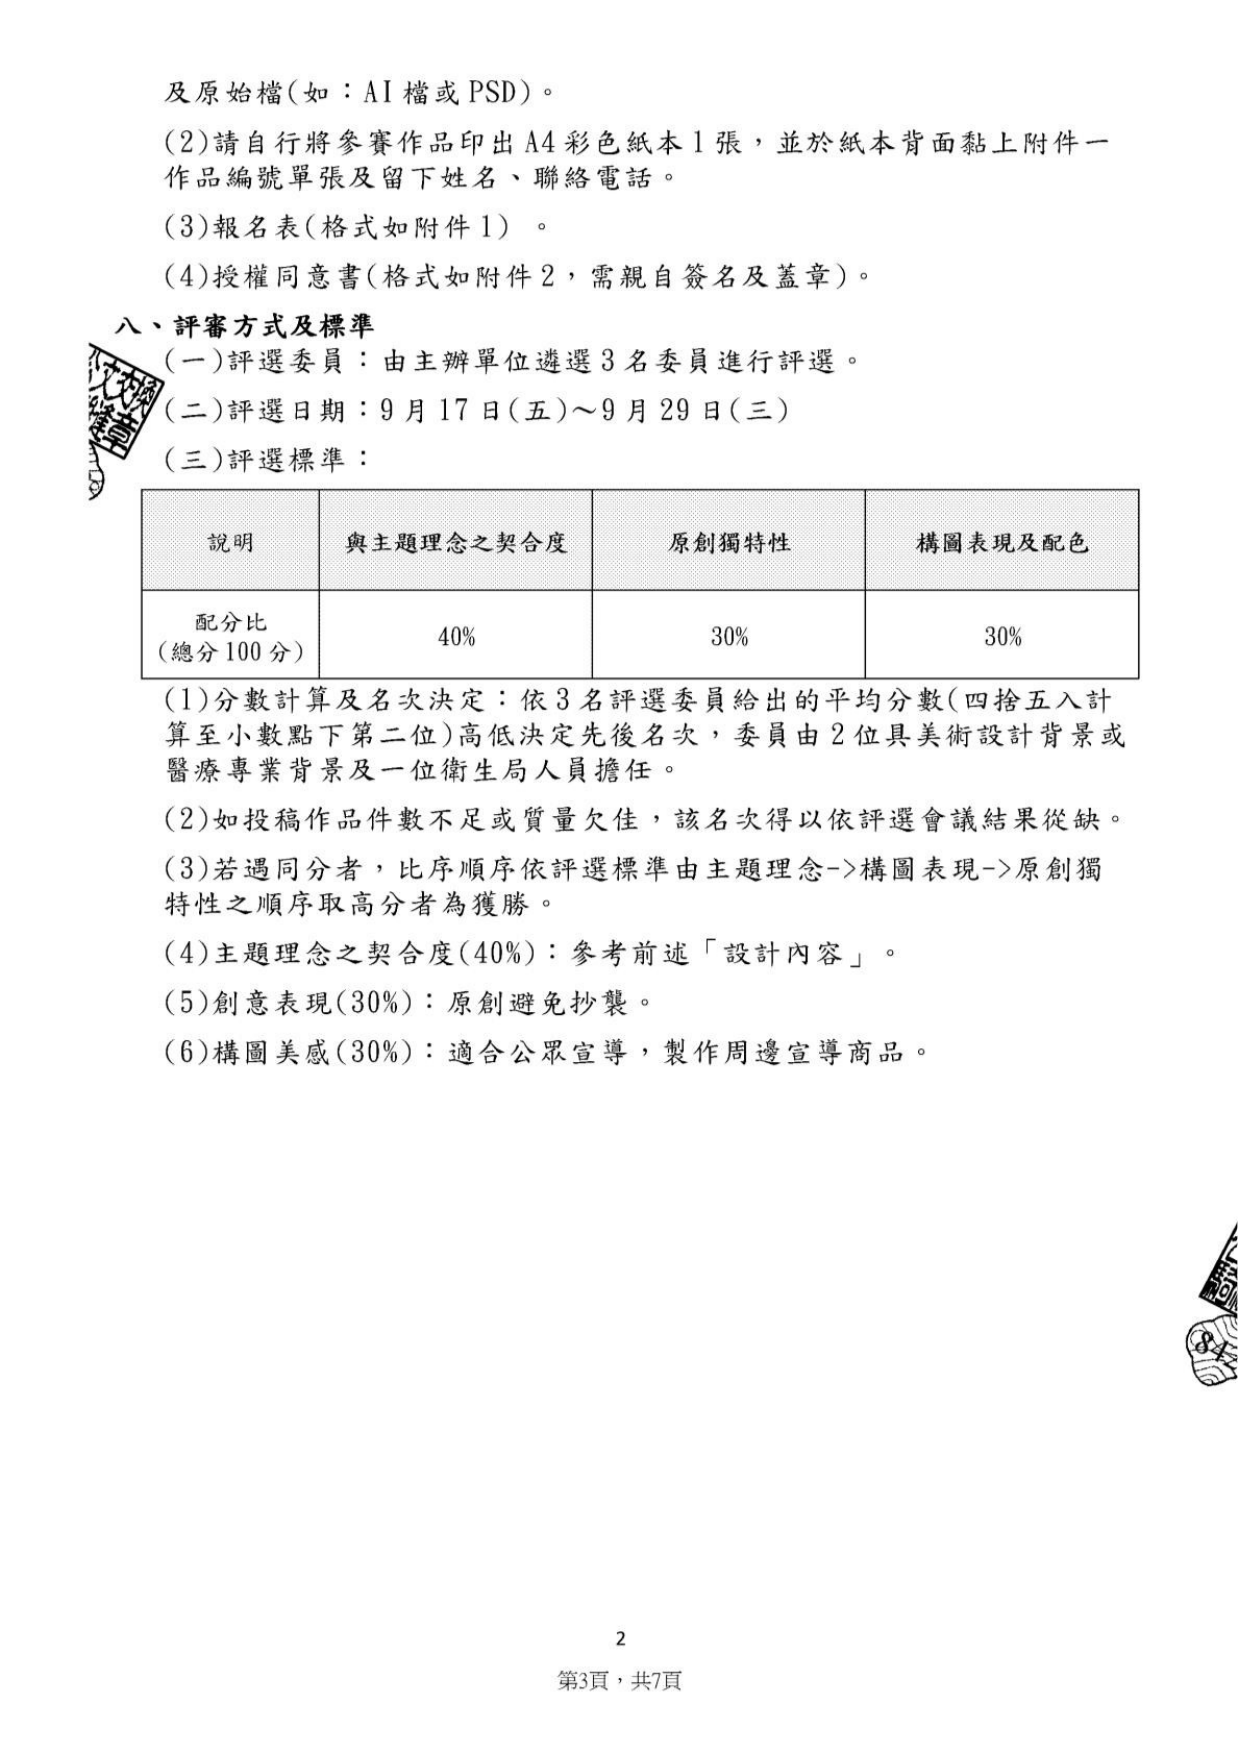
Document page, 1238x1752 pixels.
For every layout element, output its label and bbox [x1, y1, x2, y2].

text_box [0, 0, 1238, 1752]
